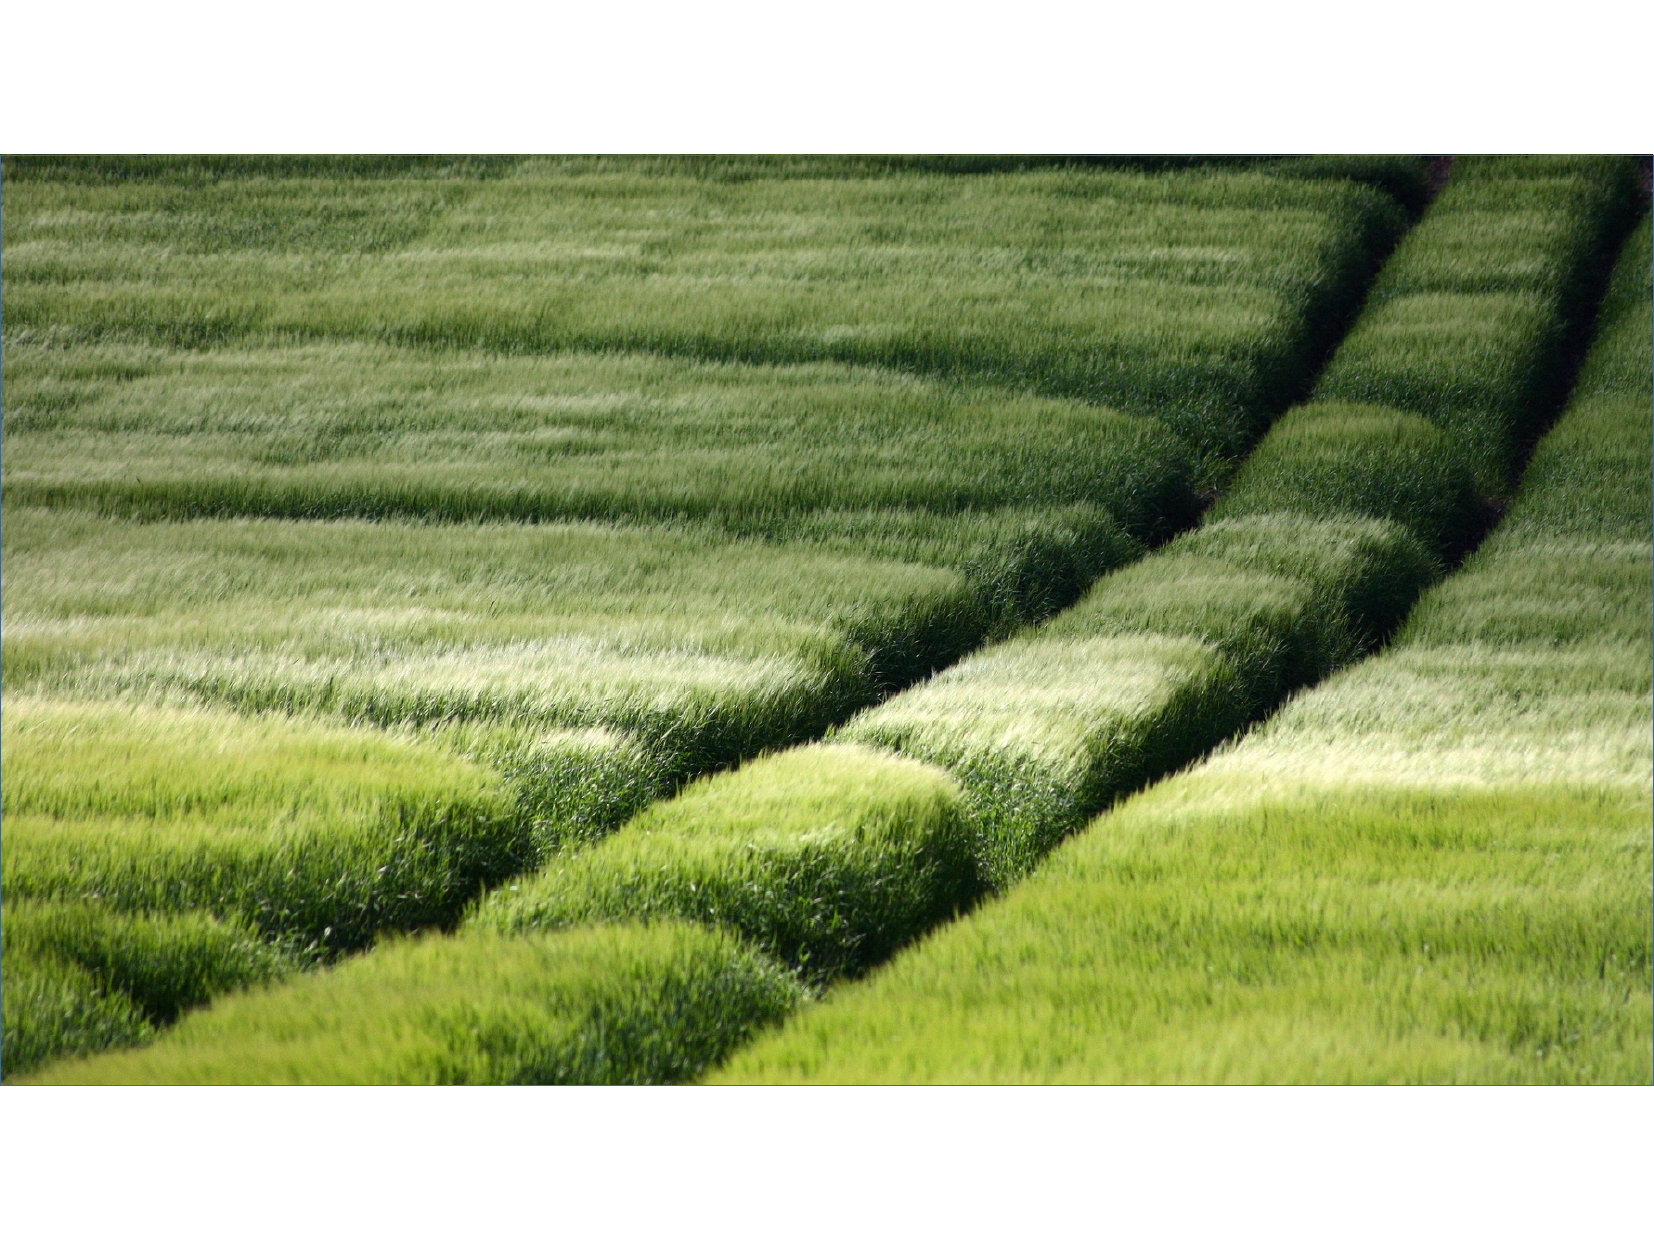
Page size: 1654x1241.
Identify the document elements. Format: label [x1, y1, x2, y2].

picture [0, 154, 1654, 1086]
